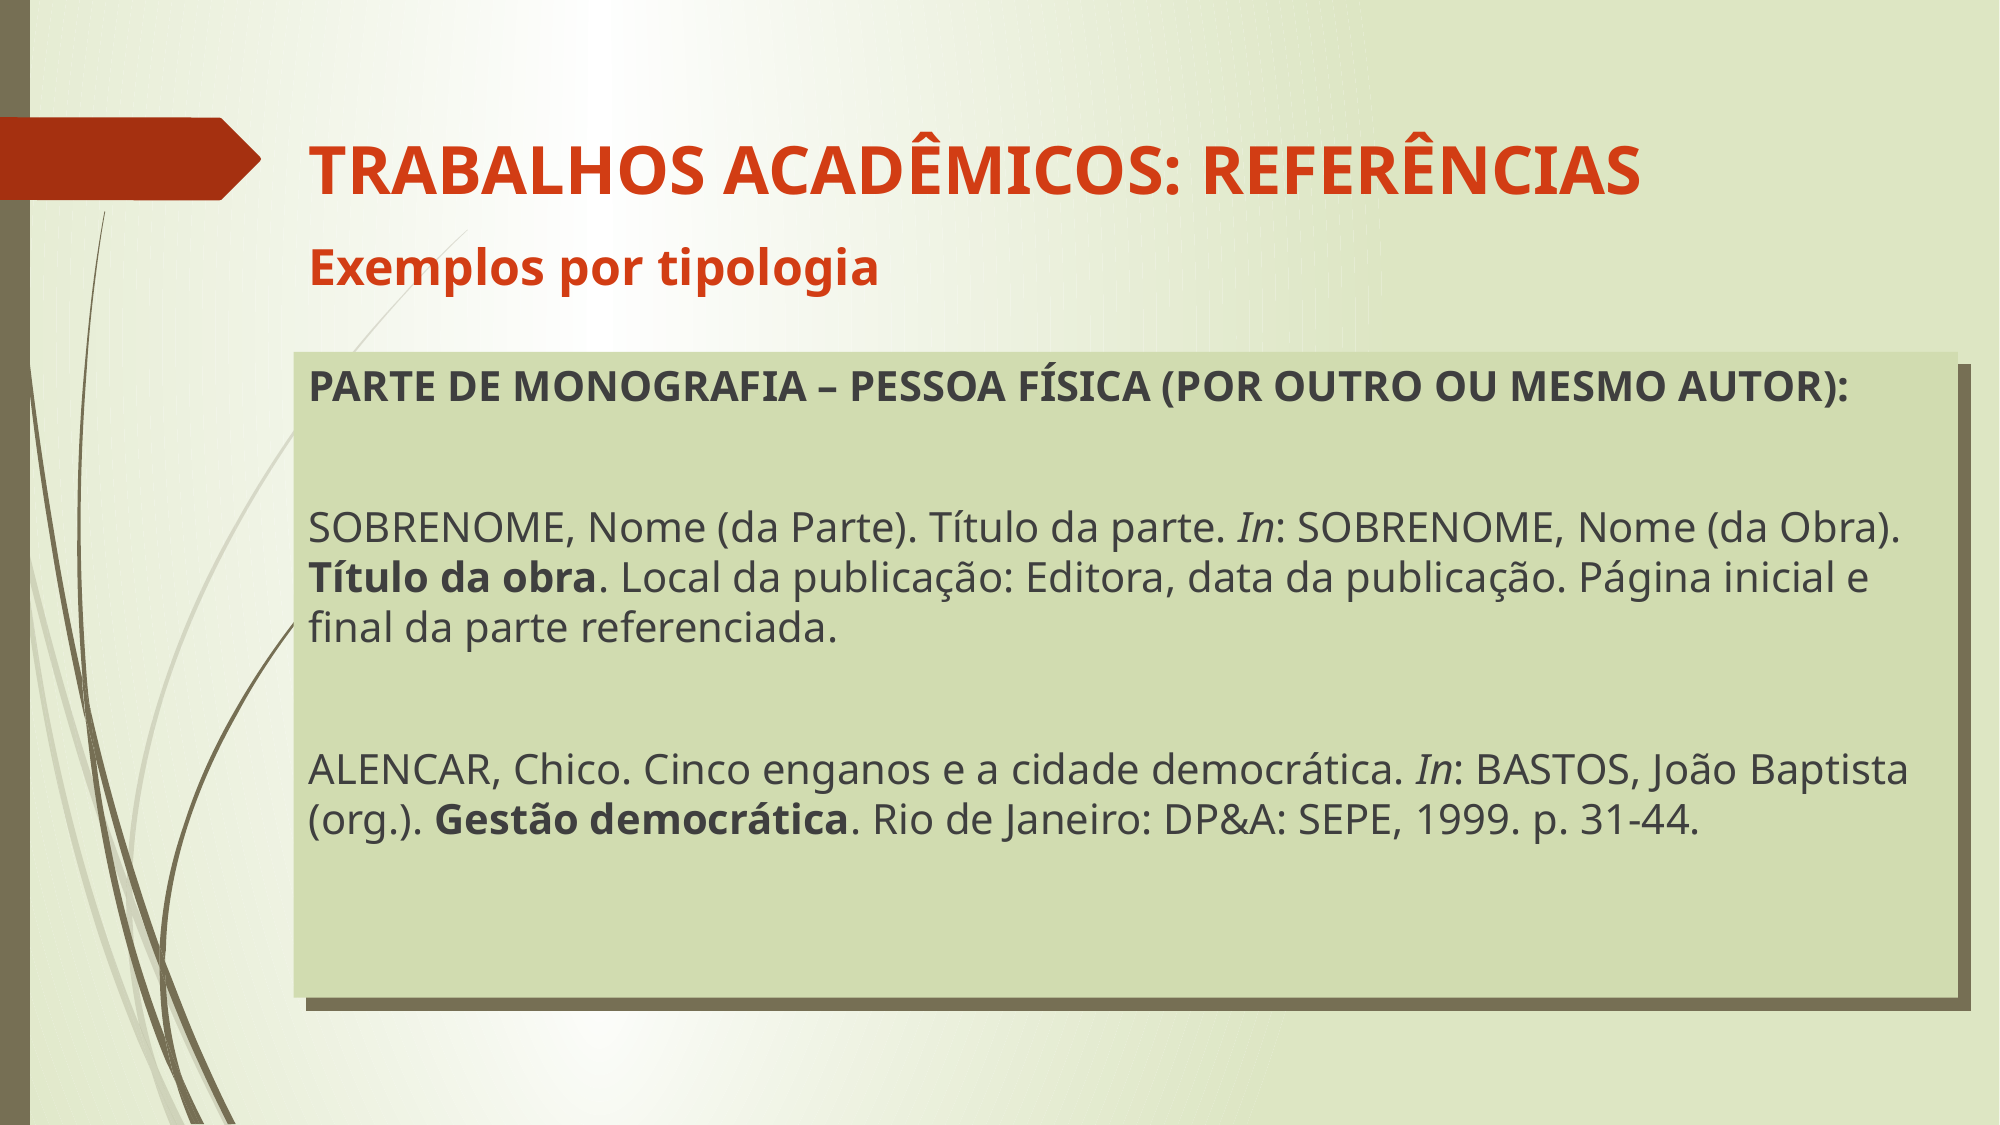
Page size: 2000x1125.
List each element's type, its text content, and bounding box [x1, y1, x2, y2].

text_box Exemplos por tipologia [293, 228, 1872, 330]
text_box TRABALHOS ACADÊMICOS: REFERÊNCIAS [293, 120, 1937, 233]
list PARTE DE MONOGRAFIA – PESSOA FÍSICA (POR OUTRO OU MESMO AUTOR): SOBRENOME, Nome (da Parte). Título da parte. In: SOBRENOME, Nome (da Obra). Título da obra. Local da publicação: Editora, data da publicação. Página inicial e final da parte referenciada. ALENCAR, Chico. Cinco enganos e a cidade democrática. In: BASTOS, João Baptista (org.). Gestão democrática. Rio de Janeiro: DP&A: SEPE, 1999. p. 31-44. [293, 351, 1958, 998]
